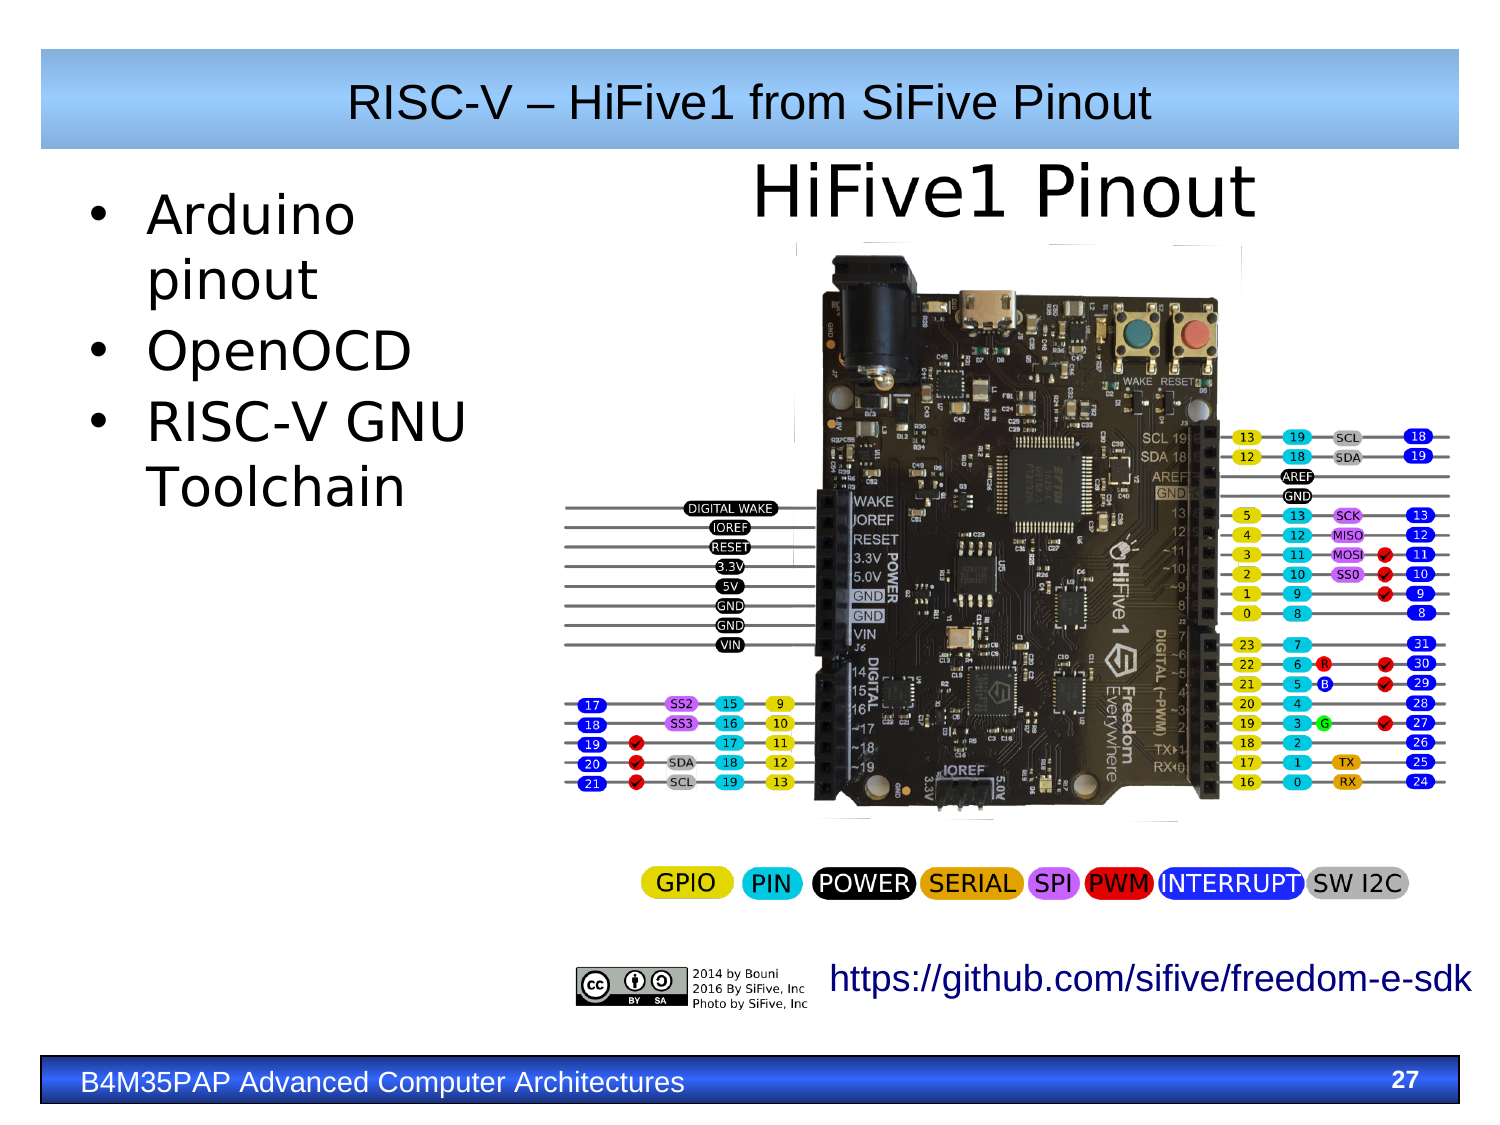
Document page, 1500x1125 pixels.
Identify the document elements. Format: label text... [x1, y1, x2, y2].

text_box https://github.com/sifive/freedom-e-sdk [814, 949, 1488, 1007]
picture [564, 162, 1450, 1010]
list Arduino pinout OpenOCD RISC-V GNU Toolchain [75, 172, 550, 950]
title RISC-V – HiFive1 from SiFive Pinout [41, 49, 1459, 149]
